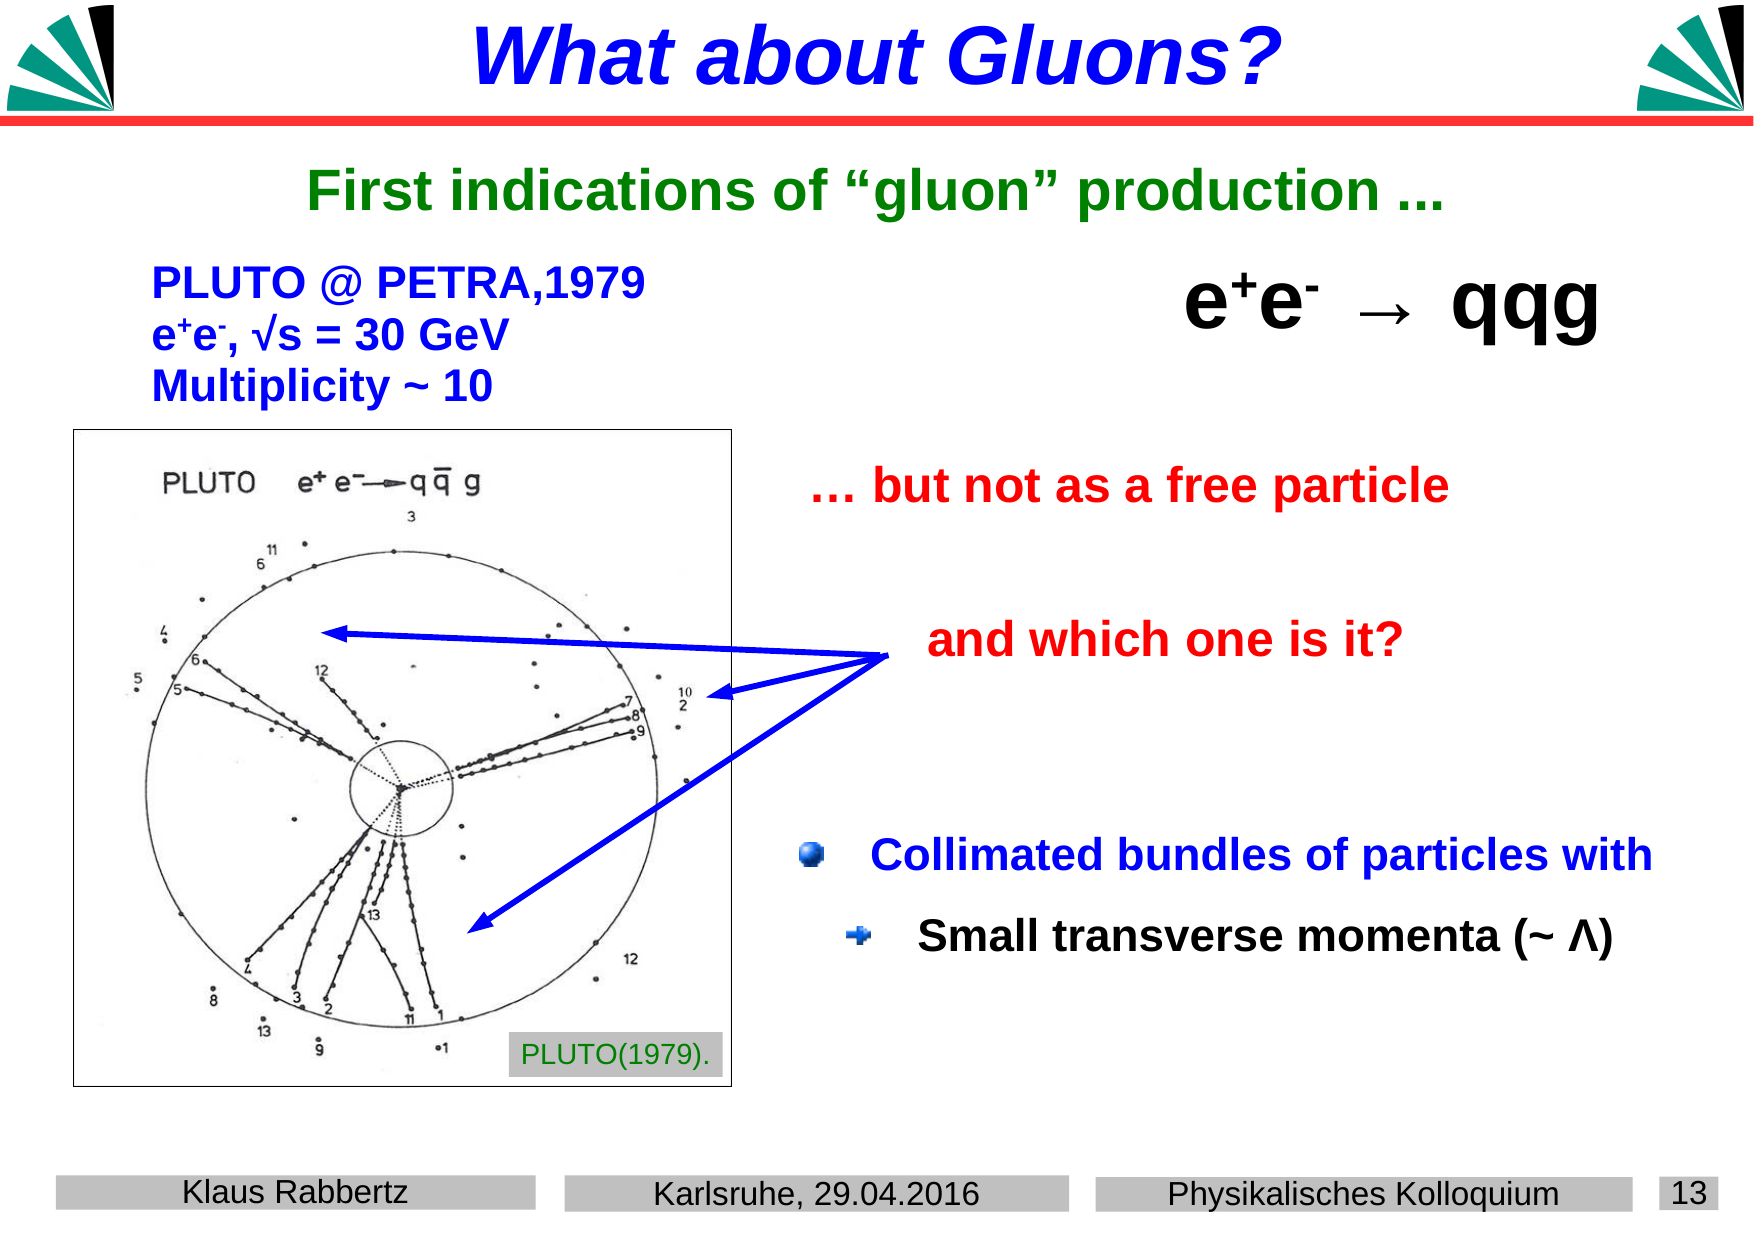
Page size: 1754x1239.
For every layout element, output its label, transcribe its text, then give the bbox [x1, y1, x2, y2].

text_box e+e- → qqg [1172, 247, 1615, 353]
text_box PLUTO(1979). [508, 1032, 723, 1077]
picture [1637, 5, 1744, 112]
list Collimated bundles of particles with Small transverse momenta (~ Λ) [787, 828, 1722, 1058]
text_box … but not as a free particle [796, 451, 1463, 520]
title What about Gluons? [153, 0, 1600, 113]
text_box First indications of “gluon” production ... [294, 152, 1459, 230]
text_box and which one is it? [915, 605, 1418, 674]
text_box PLUTO @ PETRA,1979 e+e-, √s = 30 GeV Multiplicity ~ 10 [139, 251, 658, 417]
picture [73, 429, 732, 1087]
picture [7, 5, 114, 112]
